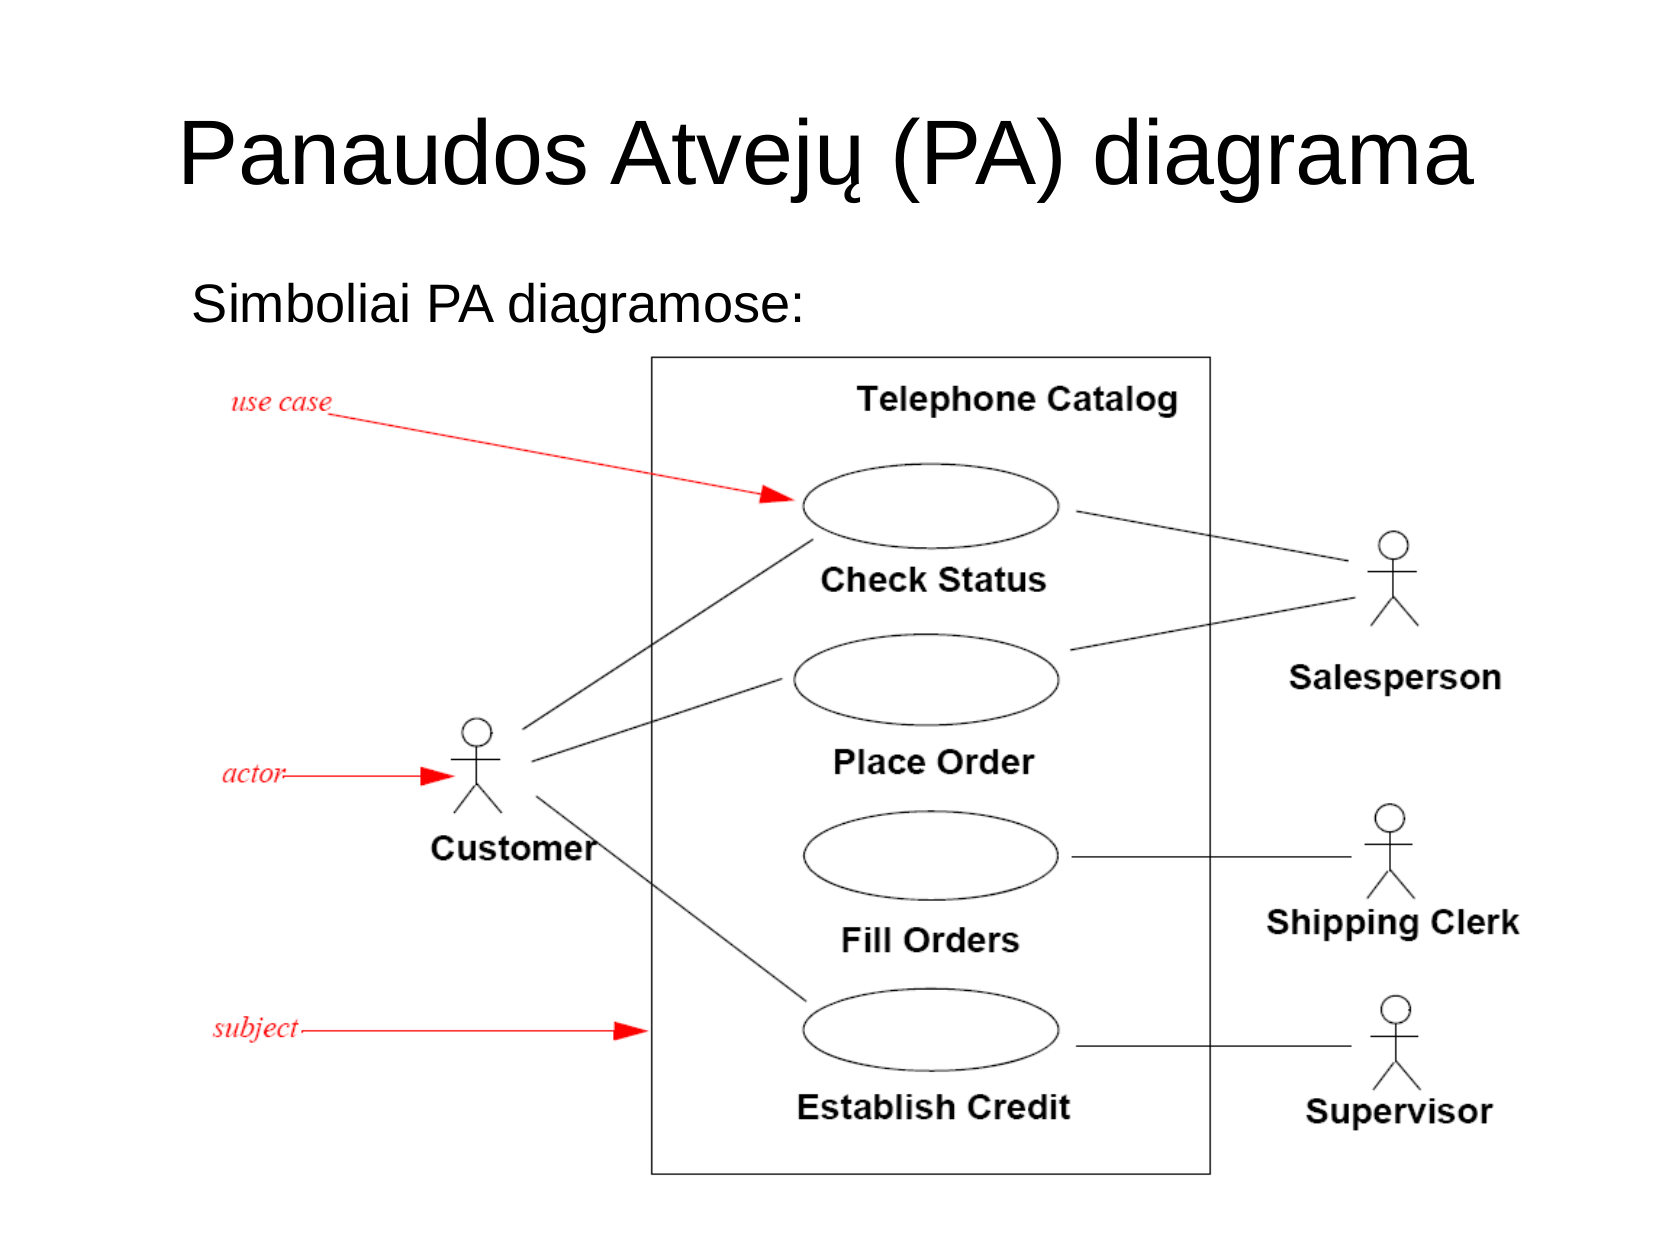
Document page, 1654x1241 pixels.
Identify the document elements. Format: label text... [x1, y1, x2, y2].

text_box Simboliai PA diagramose: [177, 265, 886, 342]
title Panaudos Atvejų (PA) diagrama [82, 49, 1571, 257]
picture [206, 354, 1536, 1182]
